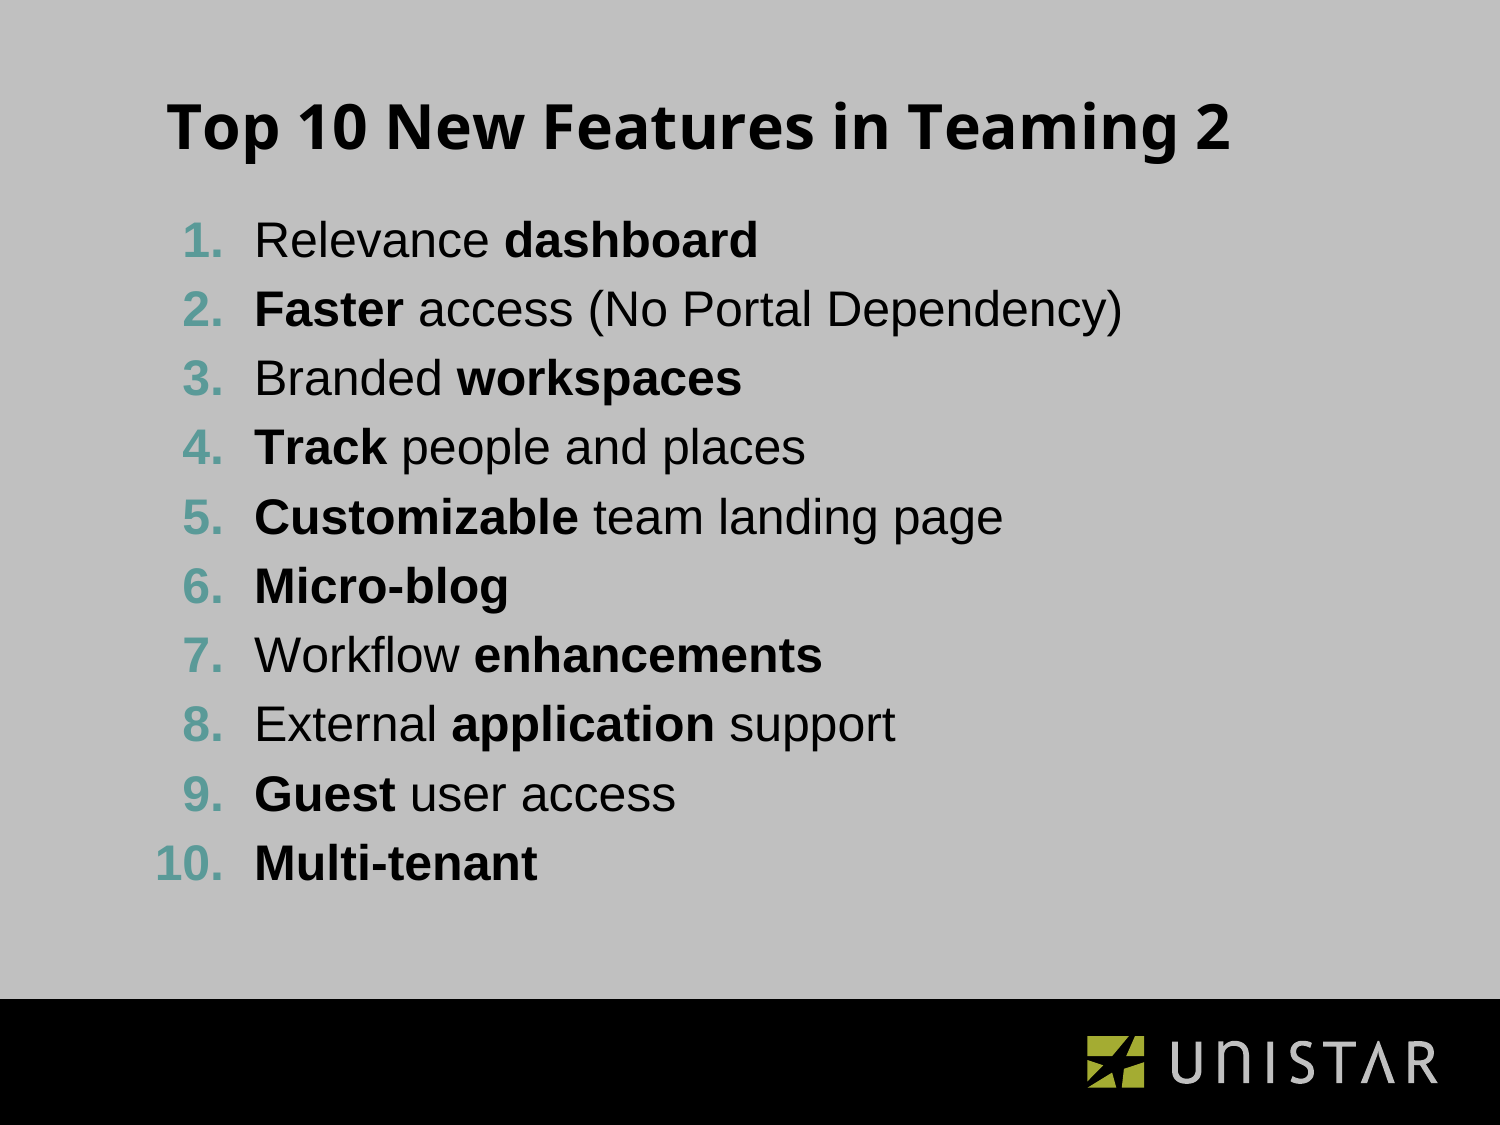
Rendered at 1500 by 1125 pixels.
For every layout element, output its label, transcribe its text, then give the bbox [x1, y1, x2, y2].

list Relevance dashboard Faster access (No Portal Dependency) Branded workspaces Track people and places Customizable team landing page Micro-blog Workflow enhancements External application support Guest user access Multi-tenant [254, 211, 1342, 1027]
title Top 10 New Features in Teaming 2 [166, 44, 1418, 207]
list 1. 2. 3. 4. 5. 6. 7. 8. 9. 10. [125, 211, 225, 1027]
